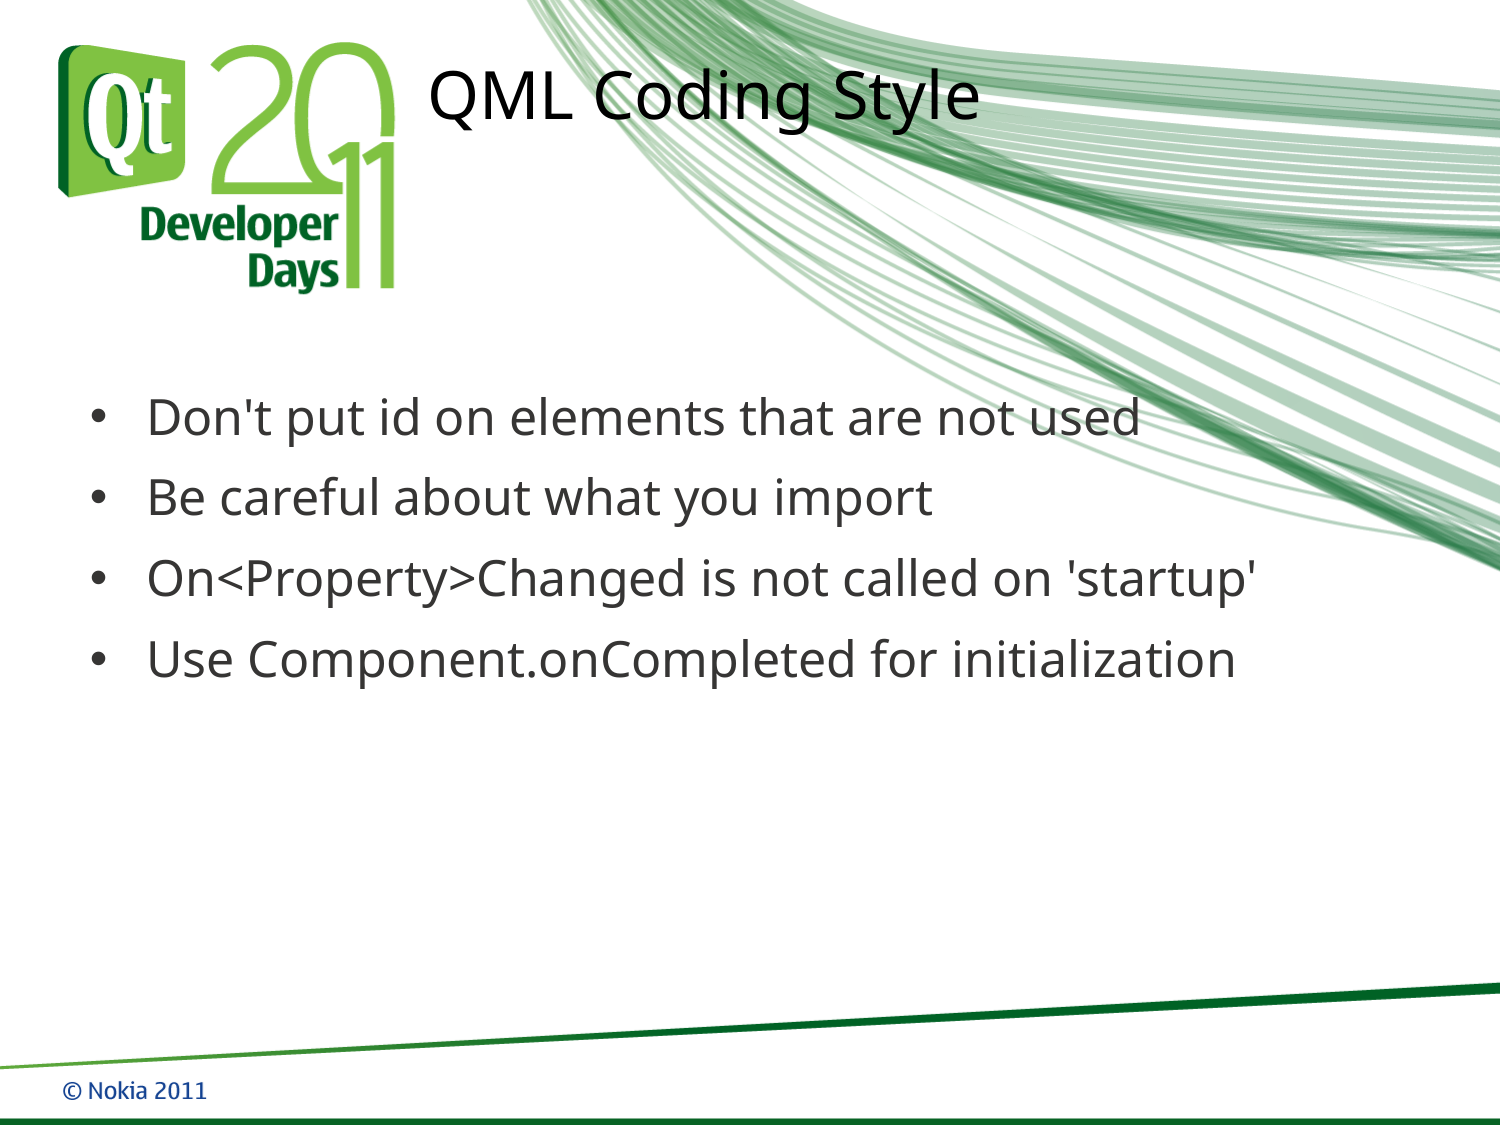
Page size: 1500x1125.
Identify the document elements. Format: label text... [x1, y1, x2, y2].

list Don't put id on elements that are not used Be careful about what you import On<Property>Changed is not called on 'startup' Use Component.onCompleted for initialization [75, 212, 1426, 955]
picture [0, 0, 1500, 1125]
title QML Coding Style [262, 0, 1300, 188]
